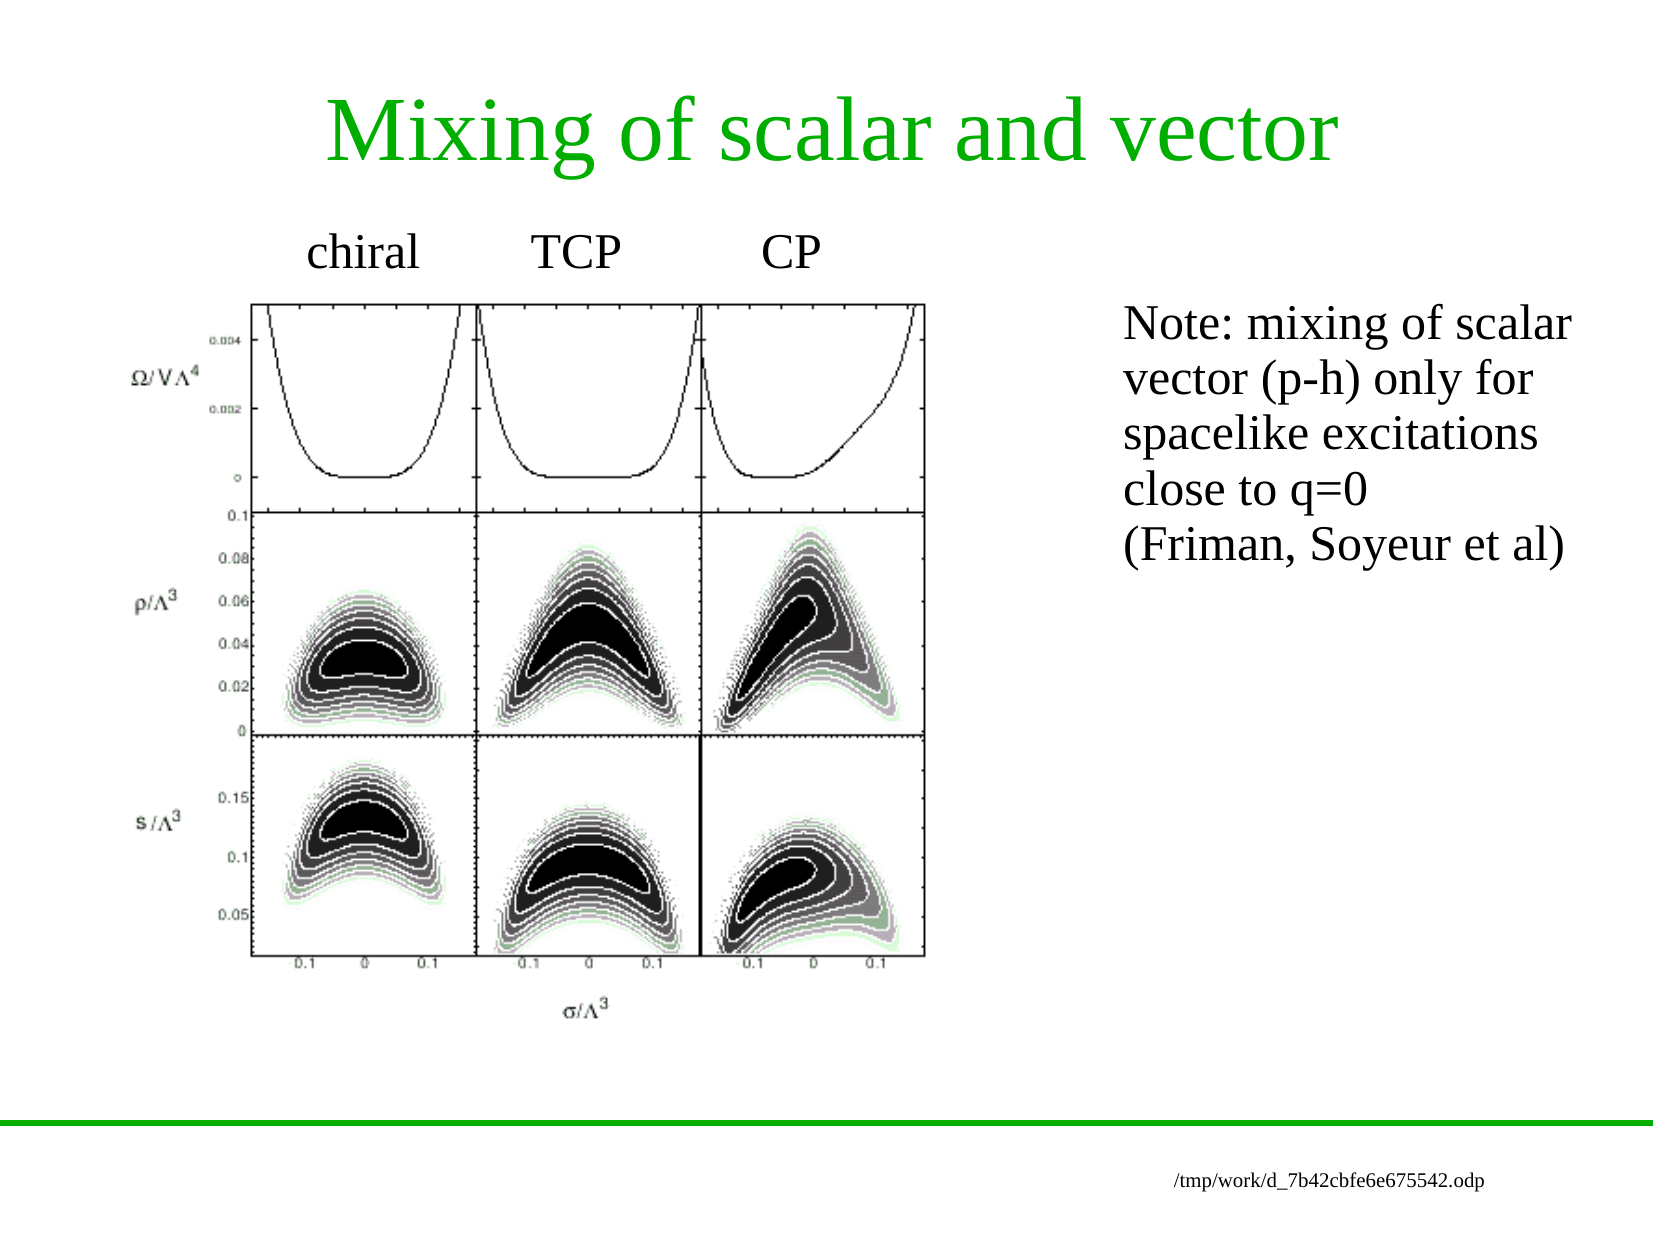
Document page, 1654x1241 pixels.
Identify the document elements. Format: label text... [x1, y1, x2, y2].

text_box CP [761, 224, 823, 280]
picture [91, 228, 976, 1052]
text_box Note: mixing of scalar vector (p-h) only for spacelike excitations close to q=0 (Friman, Soyeur et al) [1123, 294, 1586, 627]
title Mixing of scalar and vector [127, 26, 1540, 234]
text_box TCP [530, 224, 623, 280]
text_box chiral [306, 223, 421, 280]
